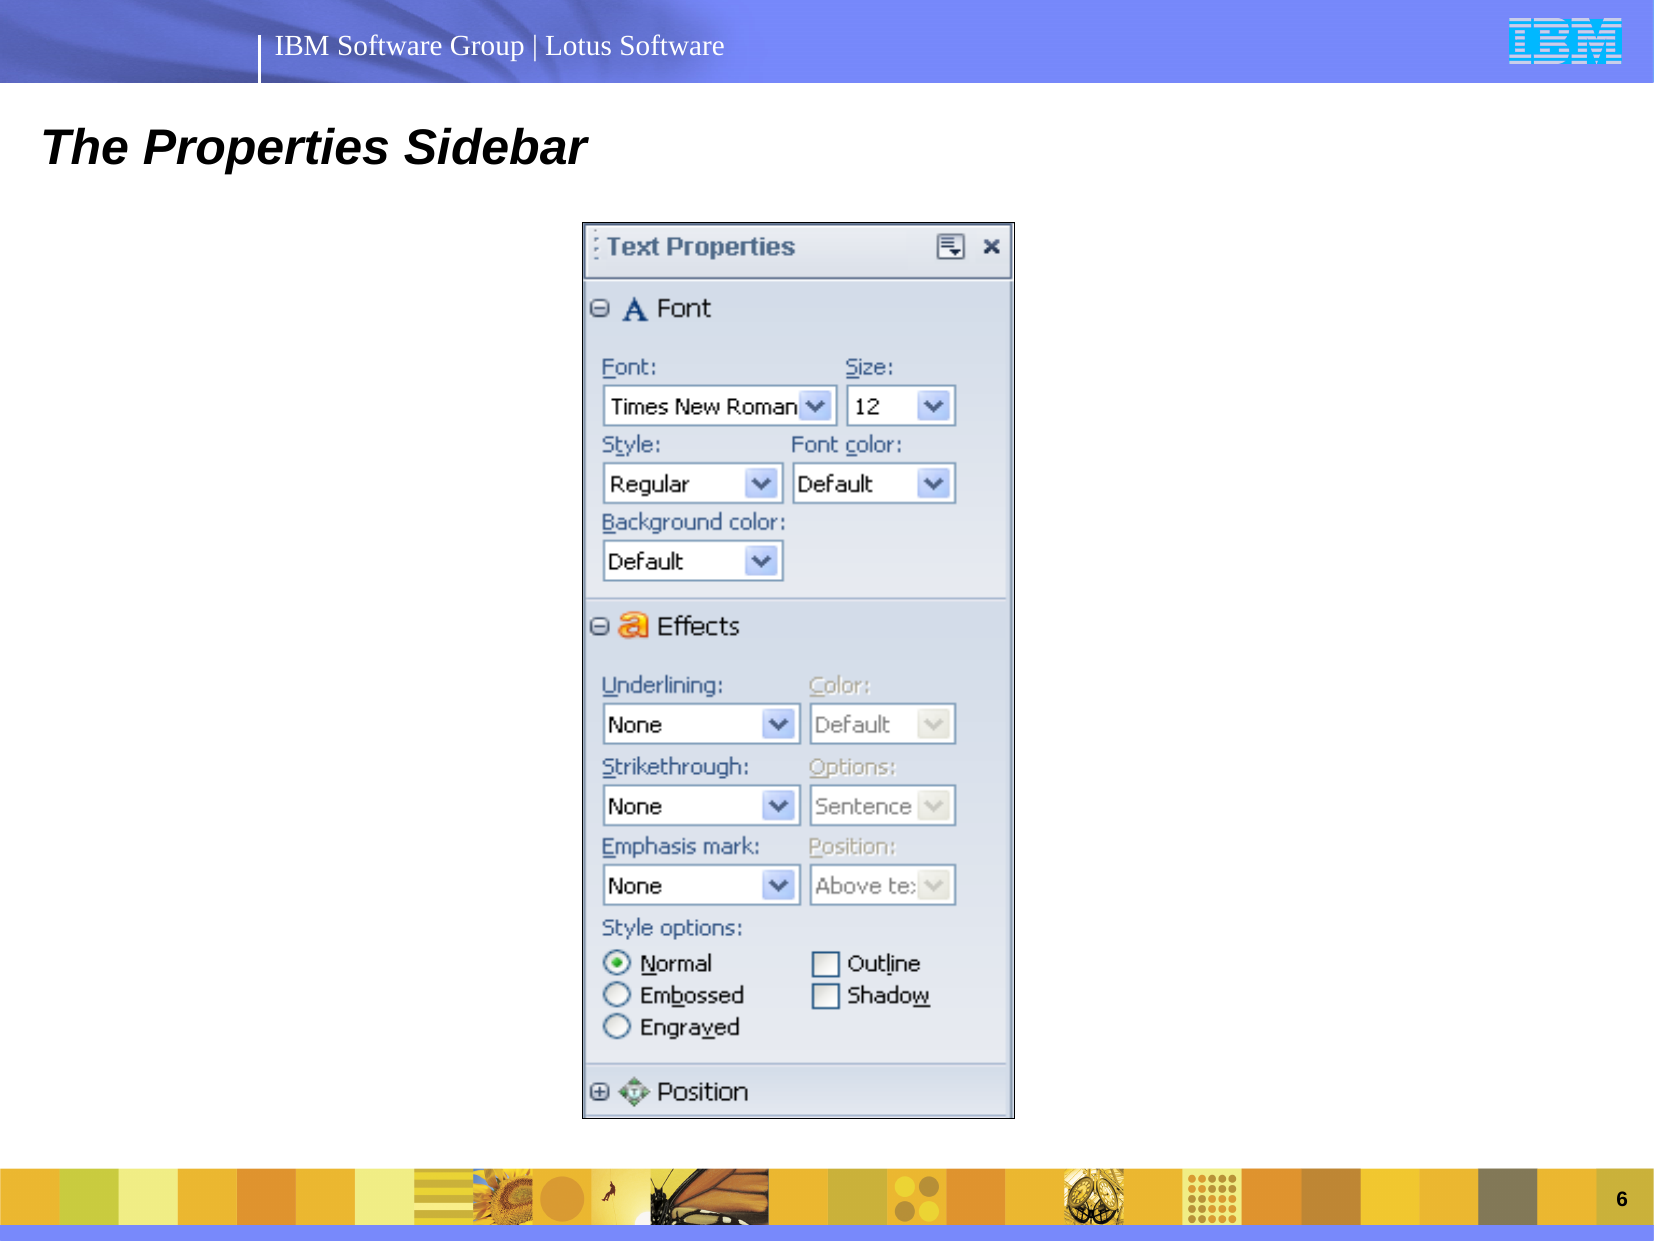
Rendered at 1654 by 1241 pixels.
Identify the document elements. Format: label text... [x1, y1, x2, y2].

picture [0, 0, 1654, 83]
picture [582, 222, 1015, 1119]
title The Properties Sidebar [25, 114, 1378, 197]
picture [0, 1168, 1654, 1225]
